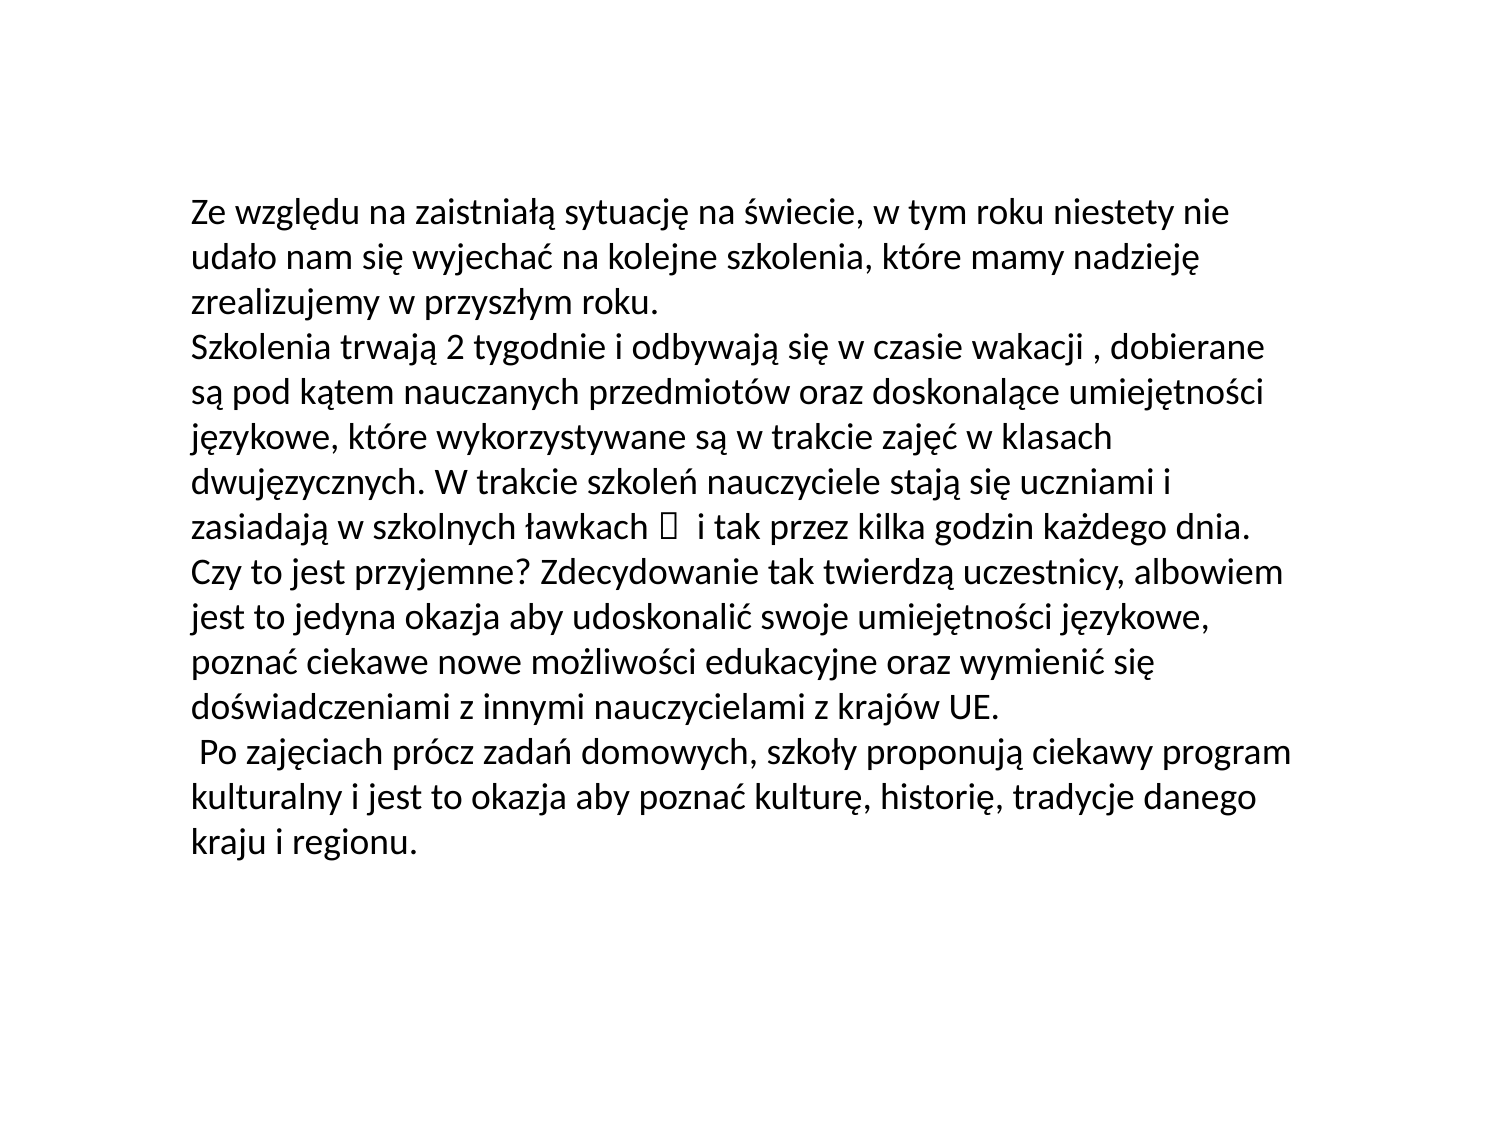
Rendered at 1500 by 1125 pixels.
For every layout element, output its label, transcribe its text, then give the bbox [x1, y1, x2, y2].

text_box Ze względu na zaistniałą sytuację na świecie, w tym roku niestety nie udało nam się wyjechać na kolejne szkolenia, które mamy nadzieję zrealizujemy w przyszłym roku. Szkolenia trwają 2 tygodnie i odbywają się w czasie wakacji , dobierane są pod kątem nauczanych przedmiotów oraz doskonalące umiejętności językowe, które wykorzystywane są w trakcie zajęć w klasach dwujęzycznych. W trakcie szkoleń nauczyciele stają się uczniami i zasiadają w szkolnych ławkach  i tak przez kilka godzin każdego dnia. Czy to jest przyjemne? Zdecydowanie tak twierdzą uczestnicy, albowiem jest to jedyna okazja aby udoskonalić swoje umiejętności językowe, poznać ciekawe nowe możliwości edukacyjne oraz wymienić się doświadczeniami z innymi nauczycielami z krajów UE. Po zajęciach prócz zadań domowych, szkoły proponują ciekawy program kulturalny i jest to okazja aby poznać kulturę, historię, tradycje danego kraju i regionu. [175, 179, 1313, 870]
